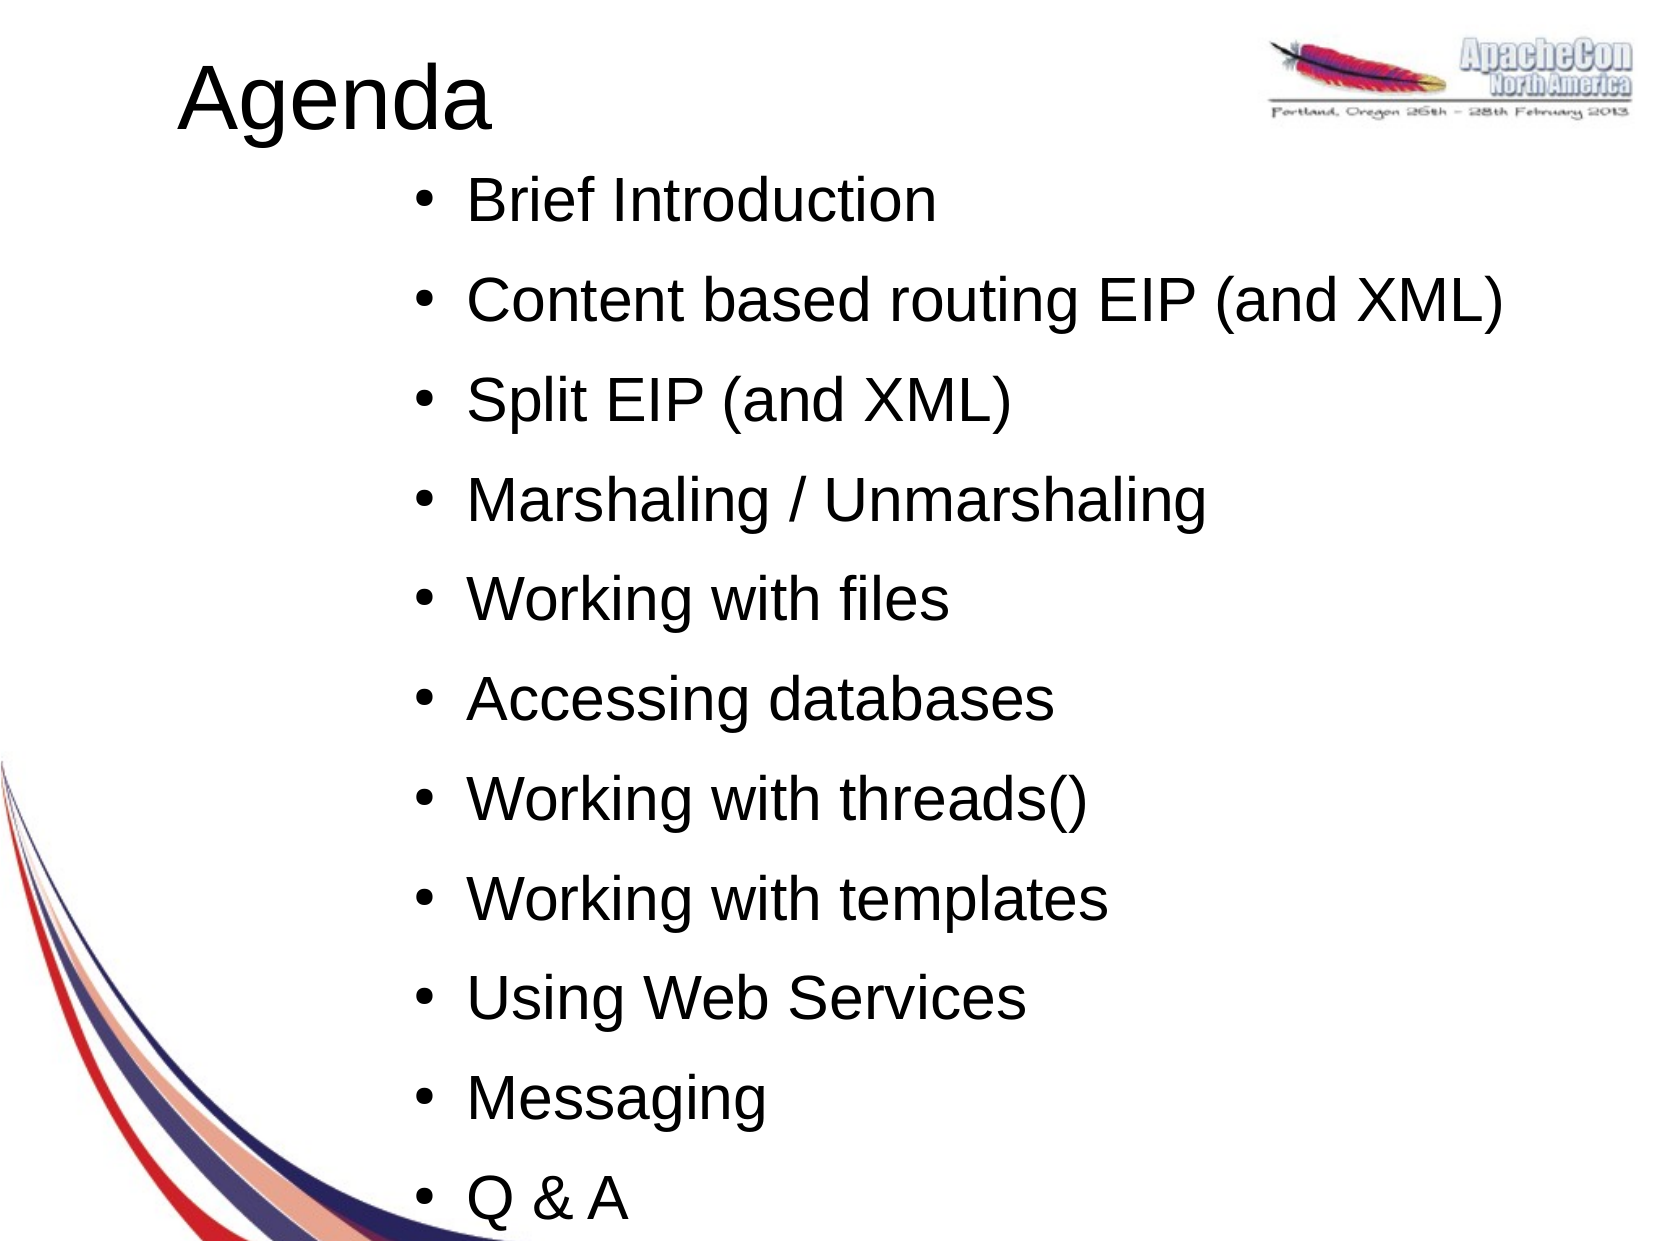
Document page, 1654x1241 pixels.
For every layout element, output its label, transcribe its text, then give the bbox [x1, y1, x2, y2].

title Agenda [177, 46, 1536, 149]
list Brief Introduction Content based routing EIP (and XML) Split EIP (and XML) Marshaling / Unmarshaling Working with files Accessing databases Working with threads() Working with templates Using Web Services Messaging Q & A [395, 165, 1637, 1233]
picture [0, 0, 1654, 1241]
